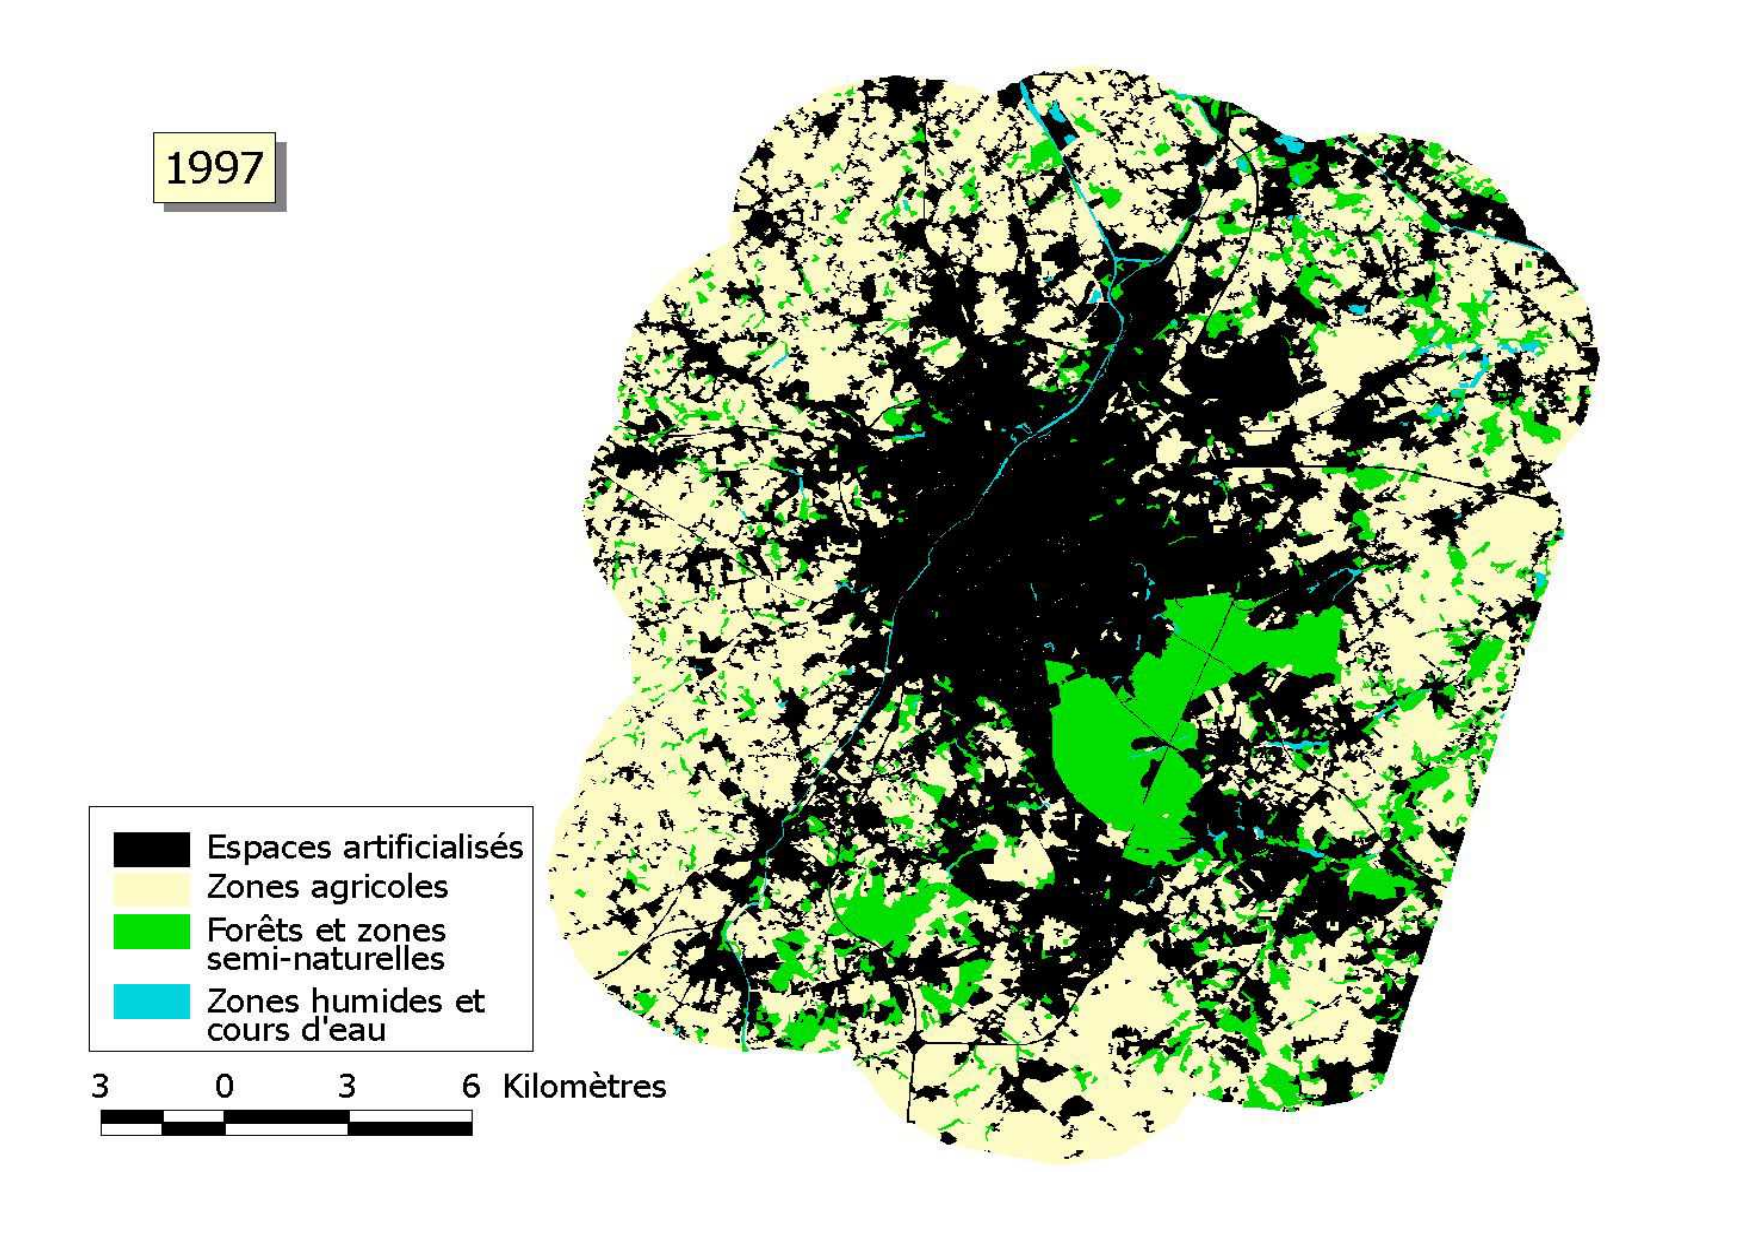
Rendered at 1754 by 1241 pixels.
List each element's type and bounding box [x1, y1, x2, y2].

picture [59, 58, 1681, 1172]
